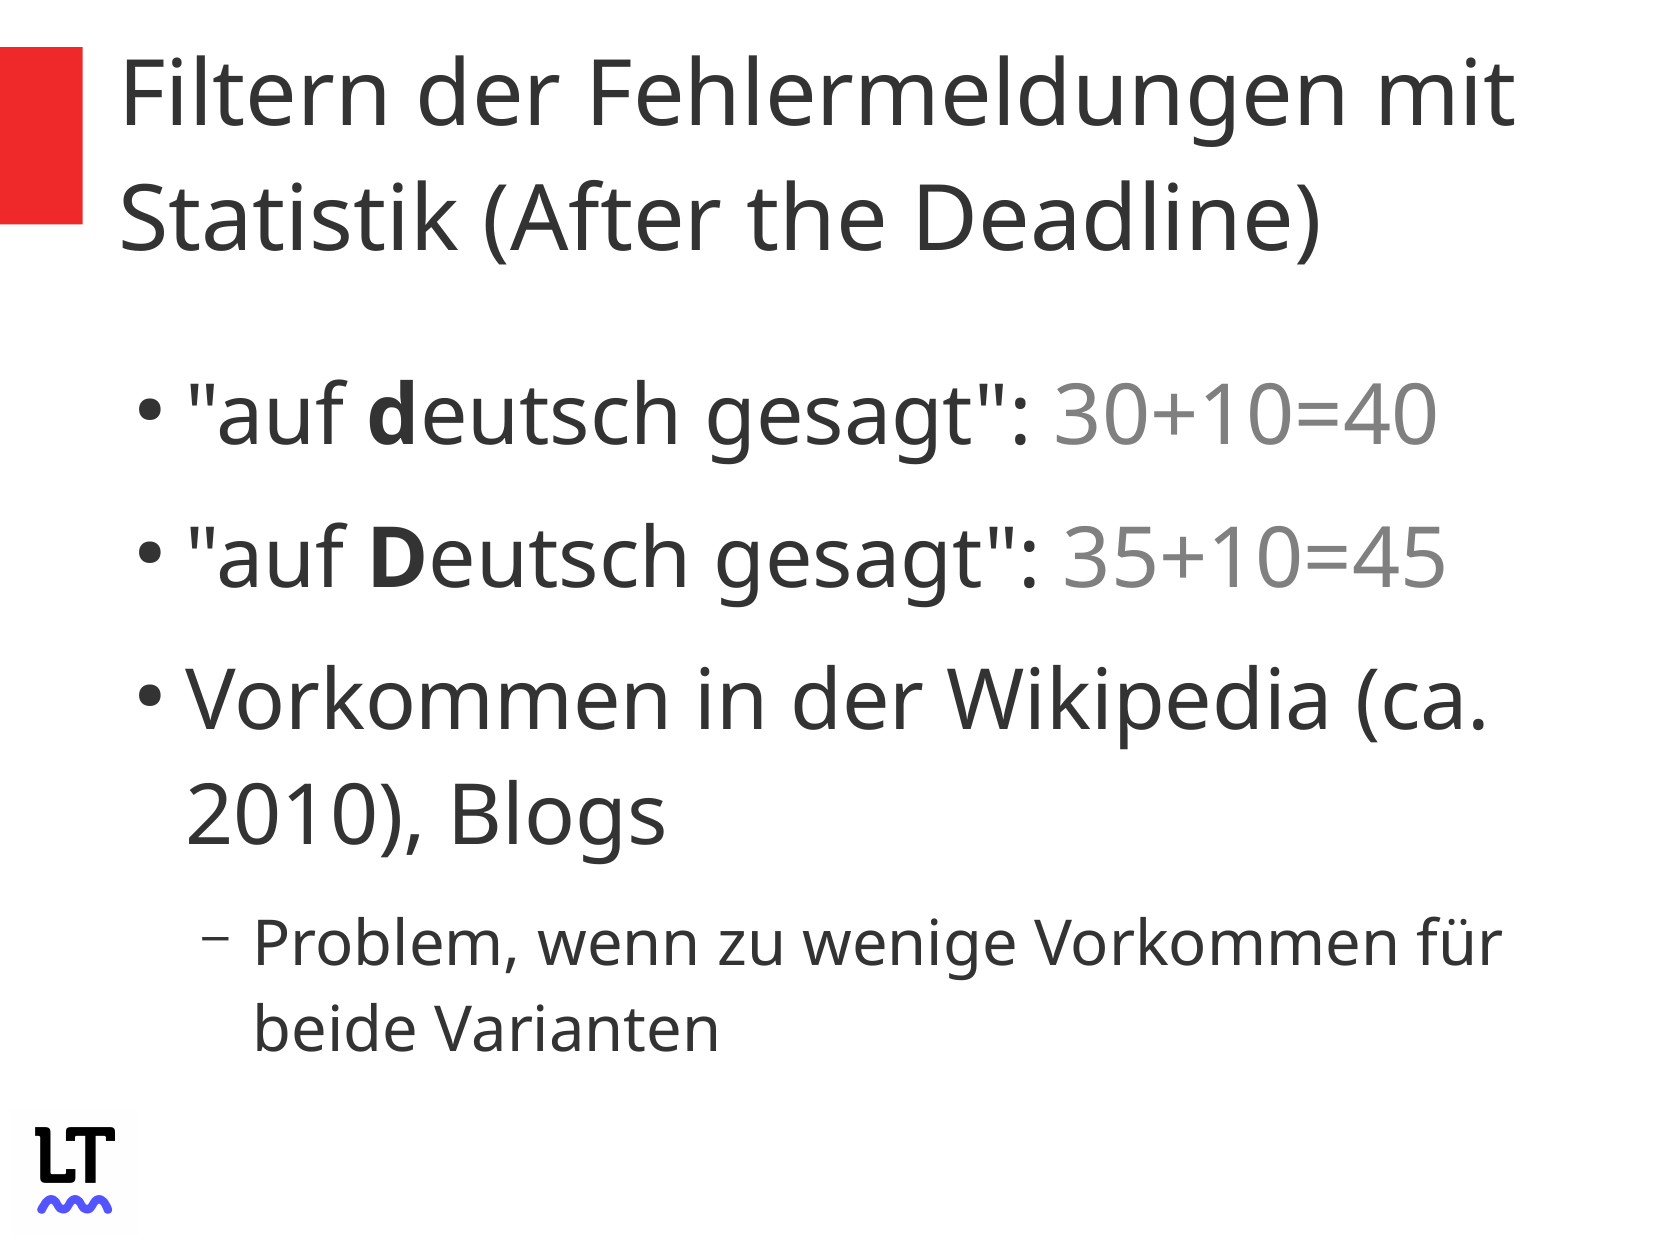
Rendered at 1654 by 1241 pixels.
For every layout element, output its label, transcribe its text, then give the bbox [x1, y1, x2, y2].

title Filtern der Fehlermeldungen mit Statistik (After the Deadline) [118, 49, 1571, 257]
picture [11, 1110, 138, 1235]
list "auf deutsch gesagt": 30+10=40 "auf Deutsch gesagt": 35+10=45 Vorkommen in der Wikipedia (ca. 2010), Blogs Problem, wenn zu wenige Vorkommen für beide Varianten [118, 354, 1536, 1074]
